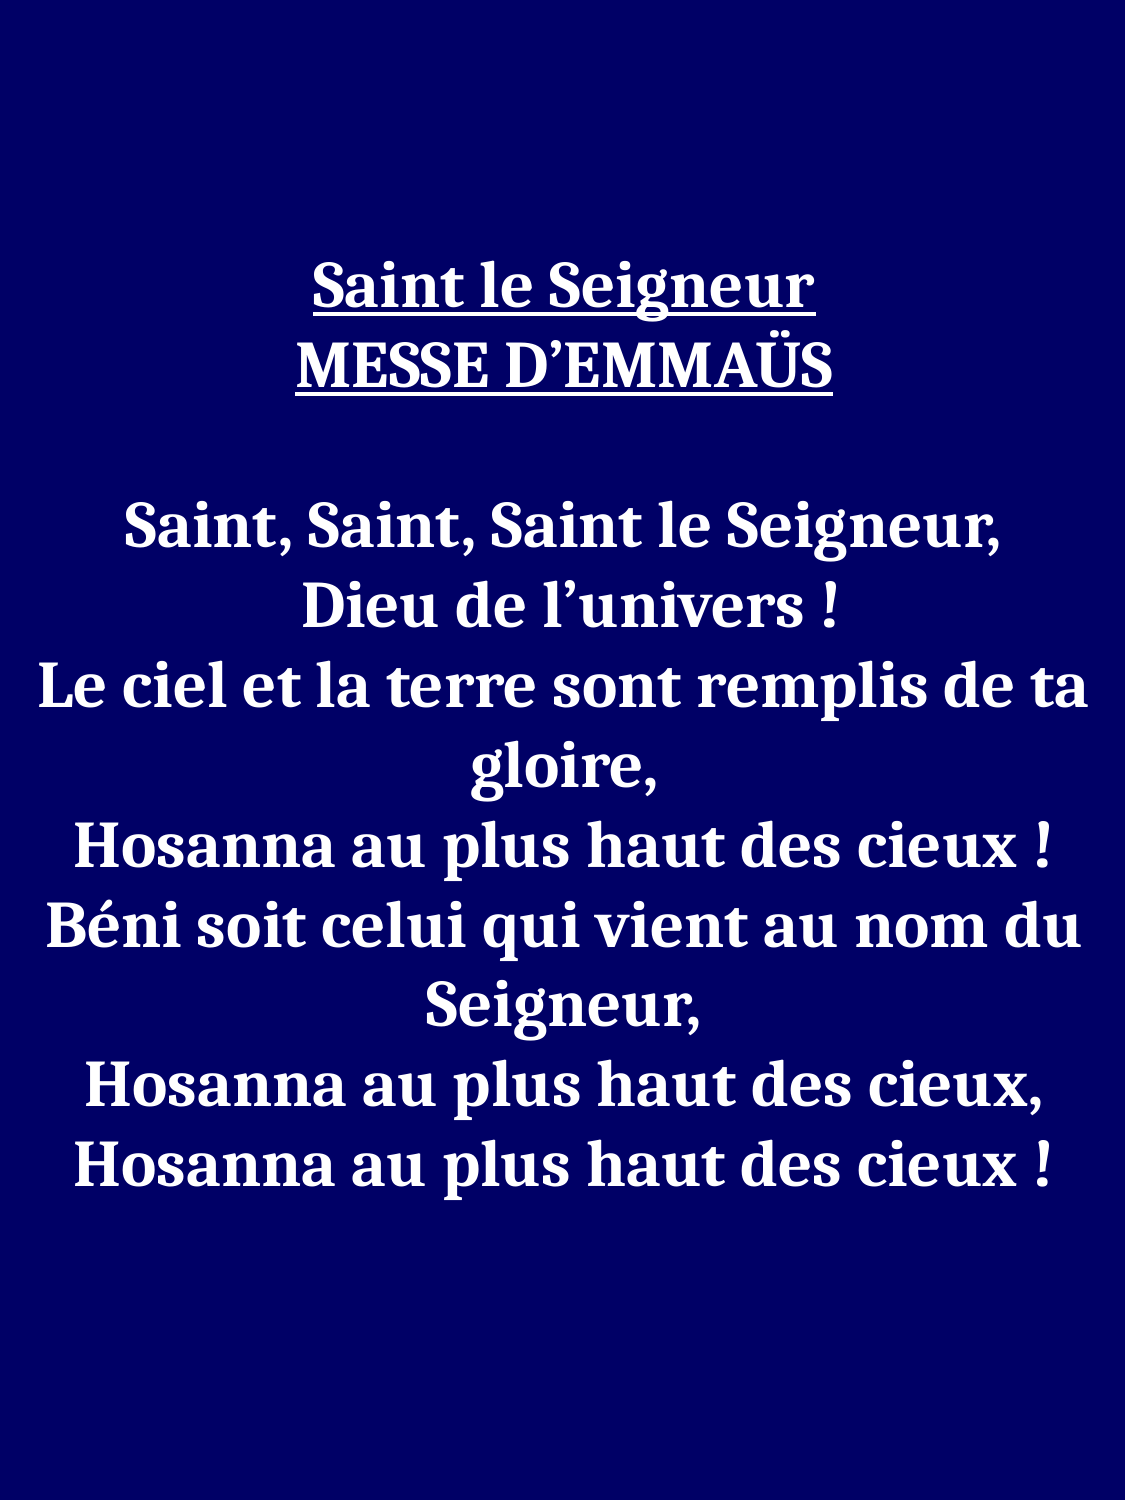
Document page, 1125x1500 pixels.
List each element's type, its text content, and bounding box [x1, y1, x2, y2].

text_box Saint le Seigneur MESSE D’EMMAÜS Saint, Saint, Saint le Seigneur, Dieu de l’univers ! Le ciel et la terre sont remplis de ta gloire, Hosanna au plus haut des cieux ! Béni soit celui qui vient au nom du Seigneur, Hosanna au plus haut des cieux, Hosanna au plus haut des cieux ! [2, 53, 1125, 1388]
